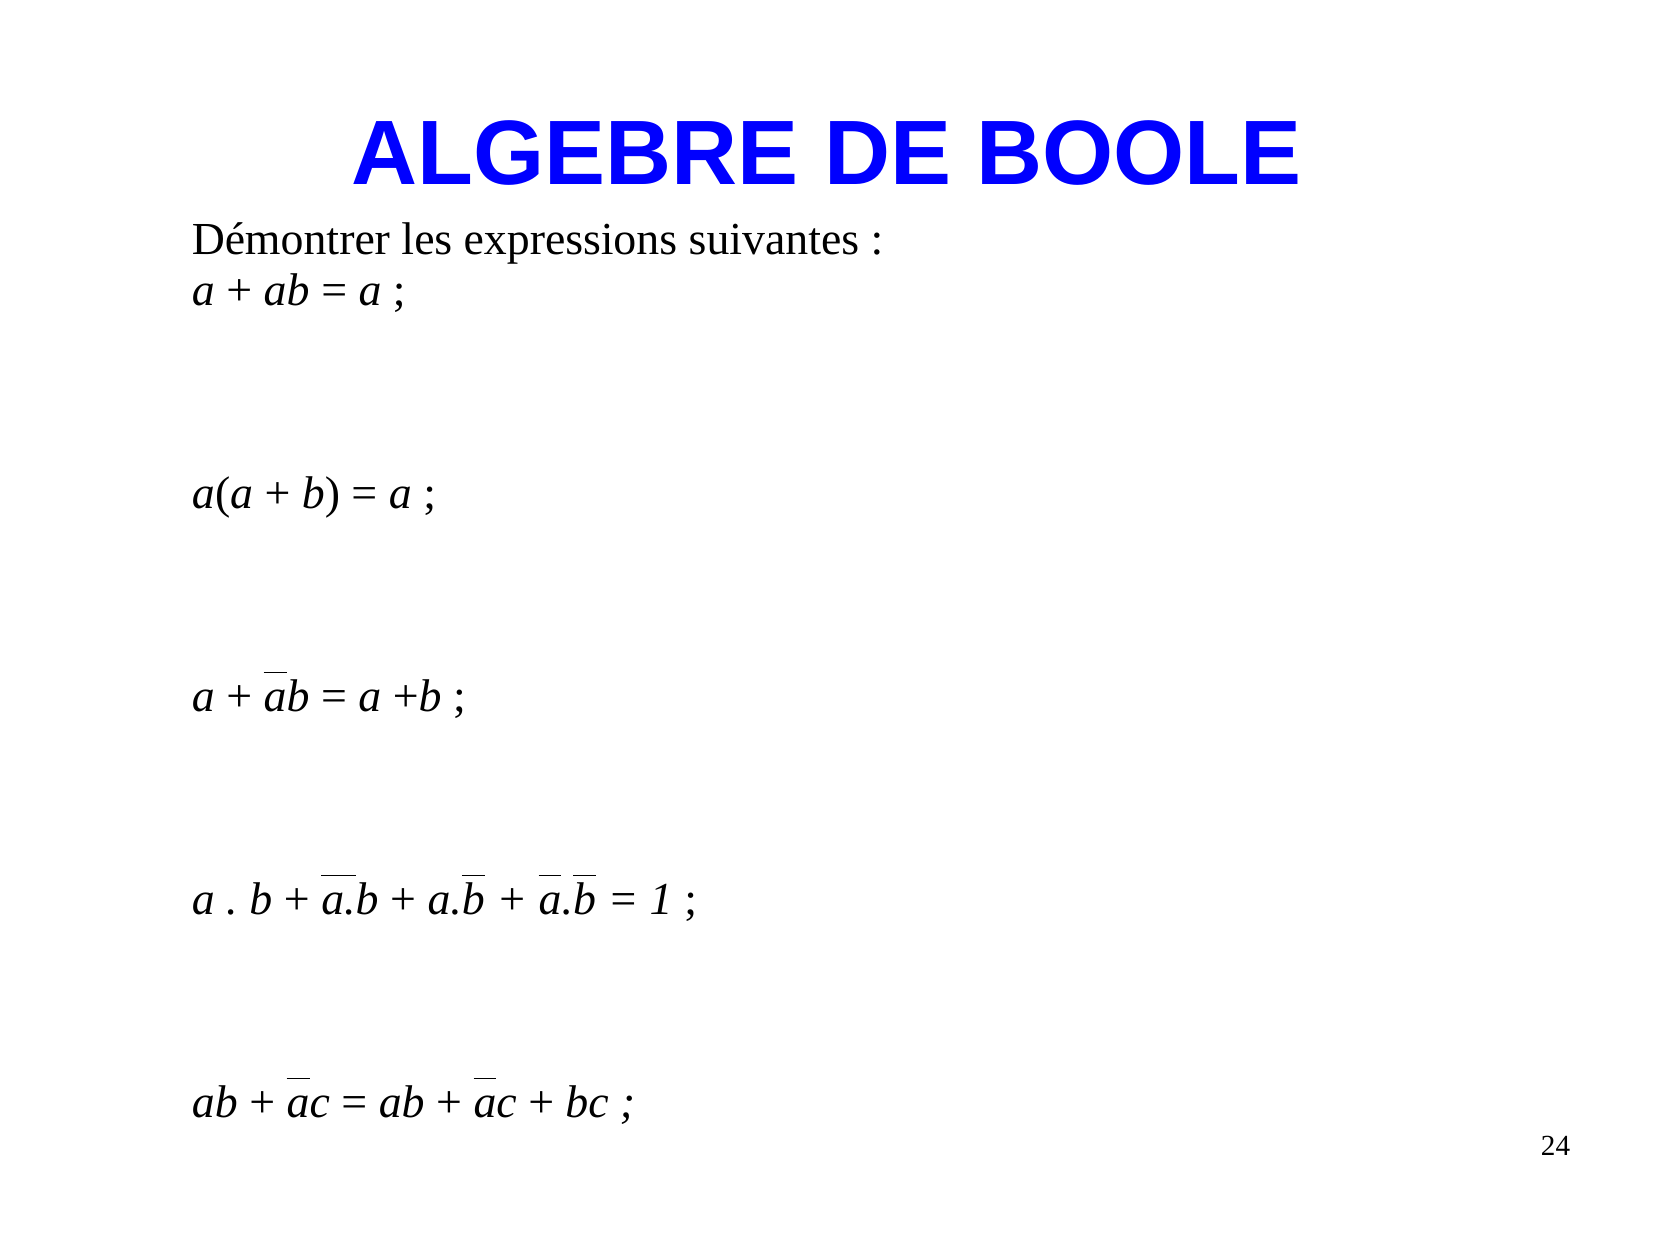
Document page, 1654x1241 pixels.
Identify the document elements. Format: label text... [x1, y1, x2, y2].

title ALGEBRE DE BOOLE [0, 49, 1654, 257]
text_box Démontrer les expressions suivantes : a + ab = a ; a(a + b) = a ; a + ab = a +b ; a . b + a.b + a.b + a.b = 1 ; ab + ac = ab + ac + bc ; [177, 206, 1388, 1140]
